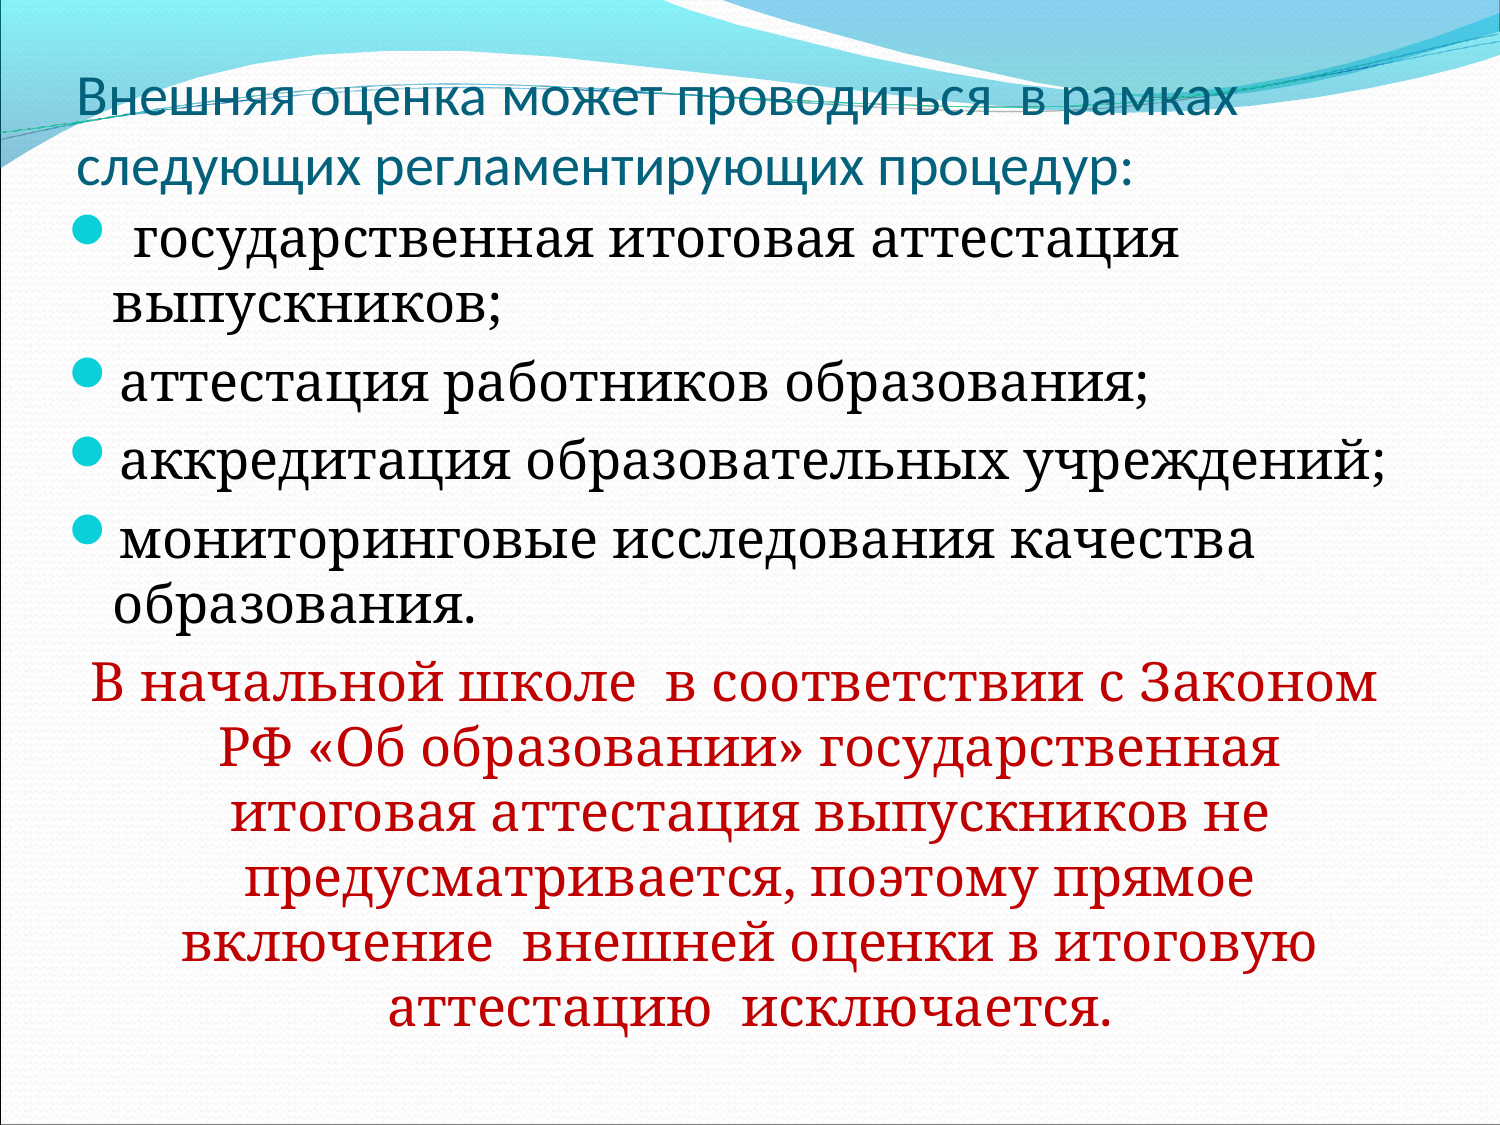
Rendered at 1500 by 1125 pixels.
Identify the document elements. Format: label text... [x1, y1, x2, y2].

picture [0, 0, 1500, 1125]
list государственная итоговая аттестация выпускников; аттестация работников образования; аккредитация образовательных учреждений; мониторинговые исследования качества образования. В начальной школе в соответствии с Законом РФ «Об образовании» государственная итоговая аттестация выпускников не предусматривается, поэтому прямое включение внешней оценки в итоговую аттестацию исключается. [53, 196, 1404, 1024]
title Внешняя оценка может проводиться в рамках следующих регламентирующих процедур: [76, 0, 1427, 268]
